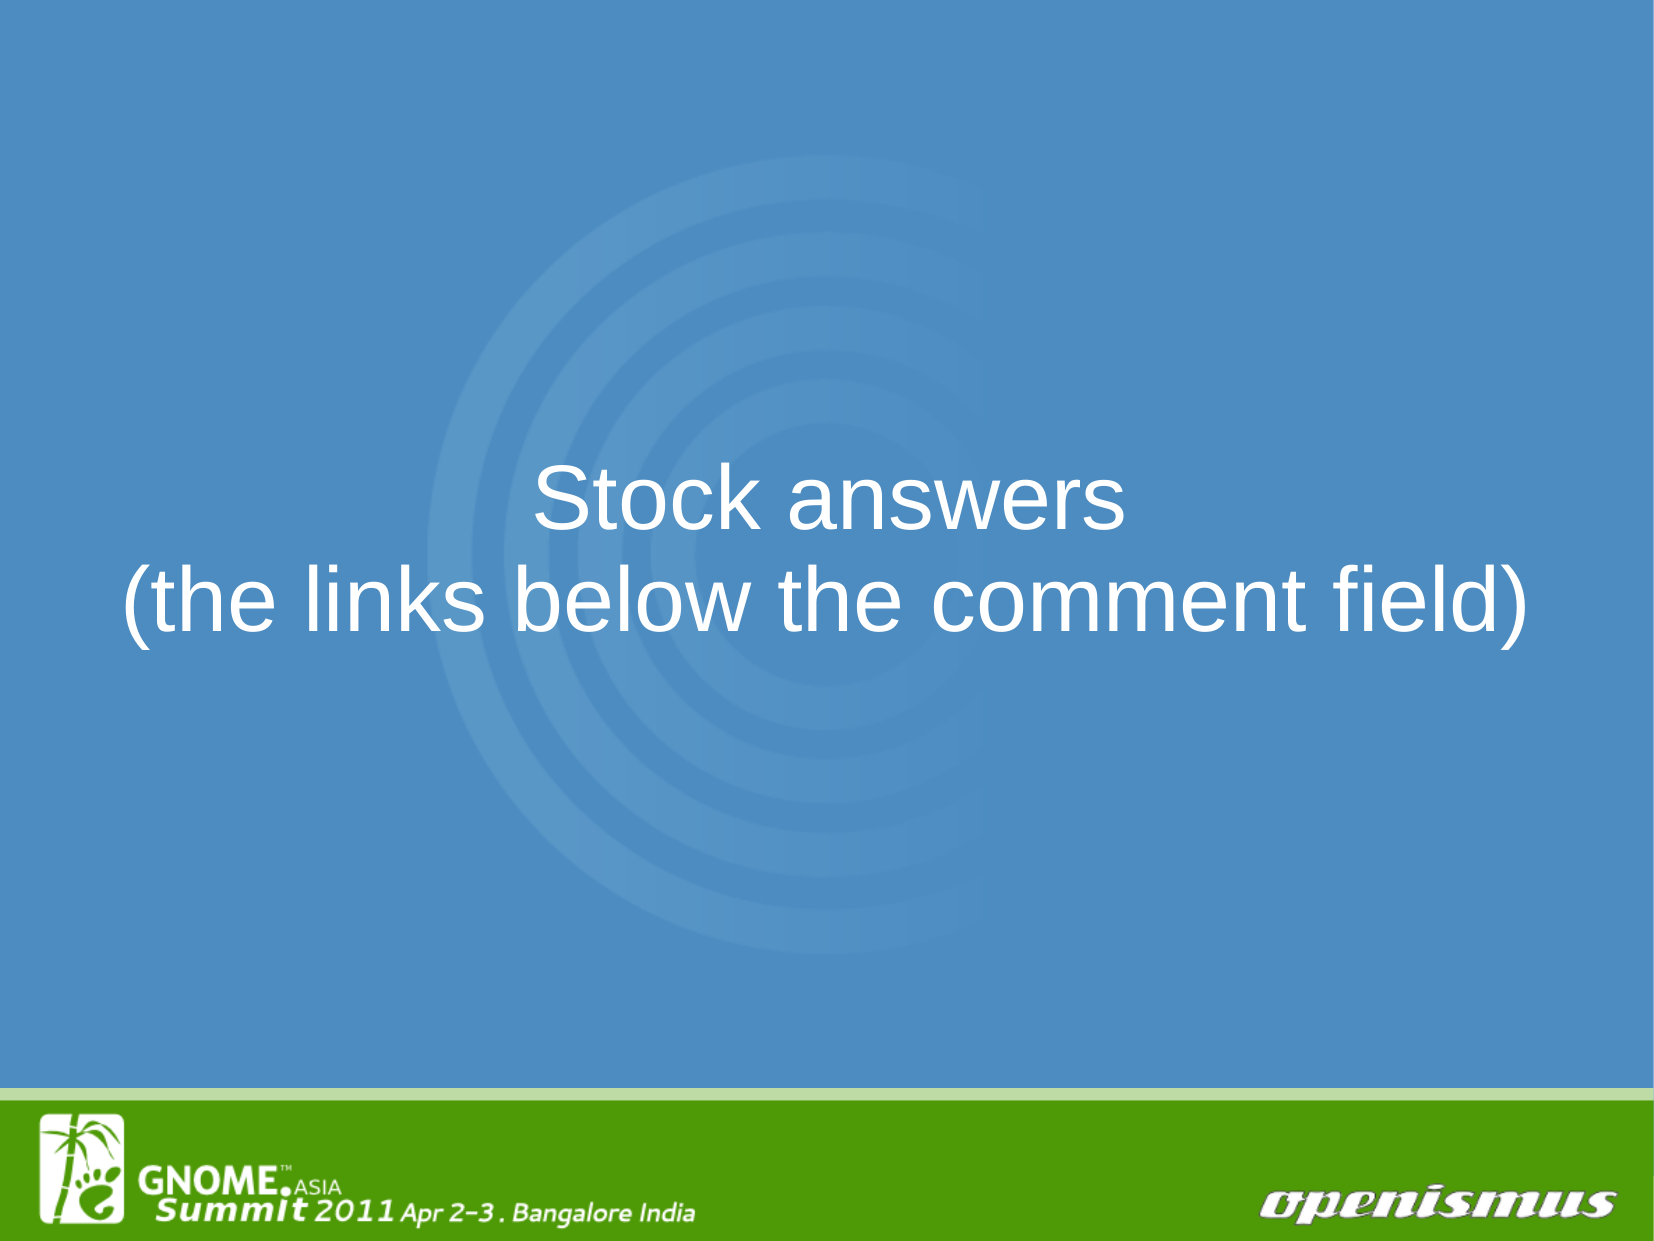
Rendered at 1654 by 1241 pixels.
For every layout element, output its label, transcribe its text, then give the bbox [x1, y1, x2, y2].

picture [0, 0, 1654, 1241]
title Stock answers (the links below the comment field) [82, 445, 1571, 653]
